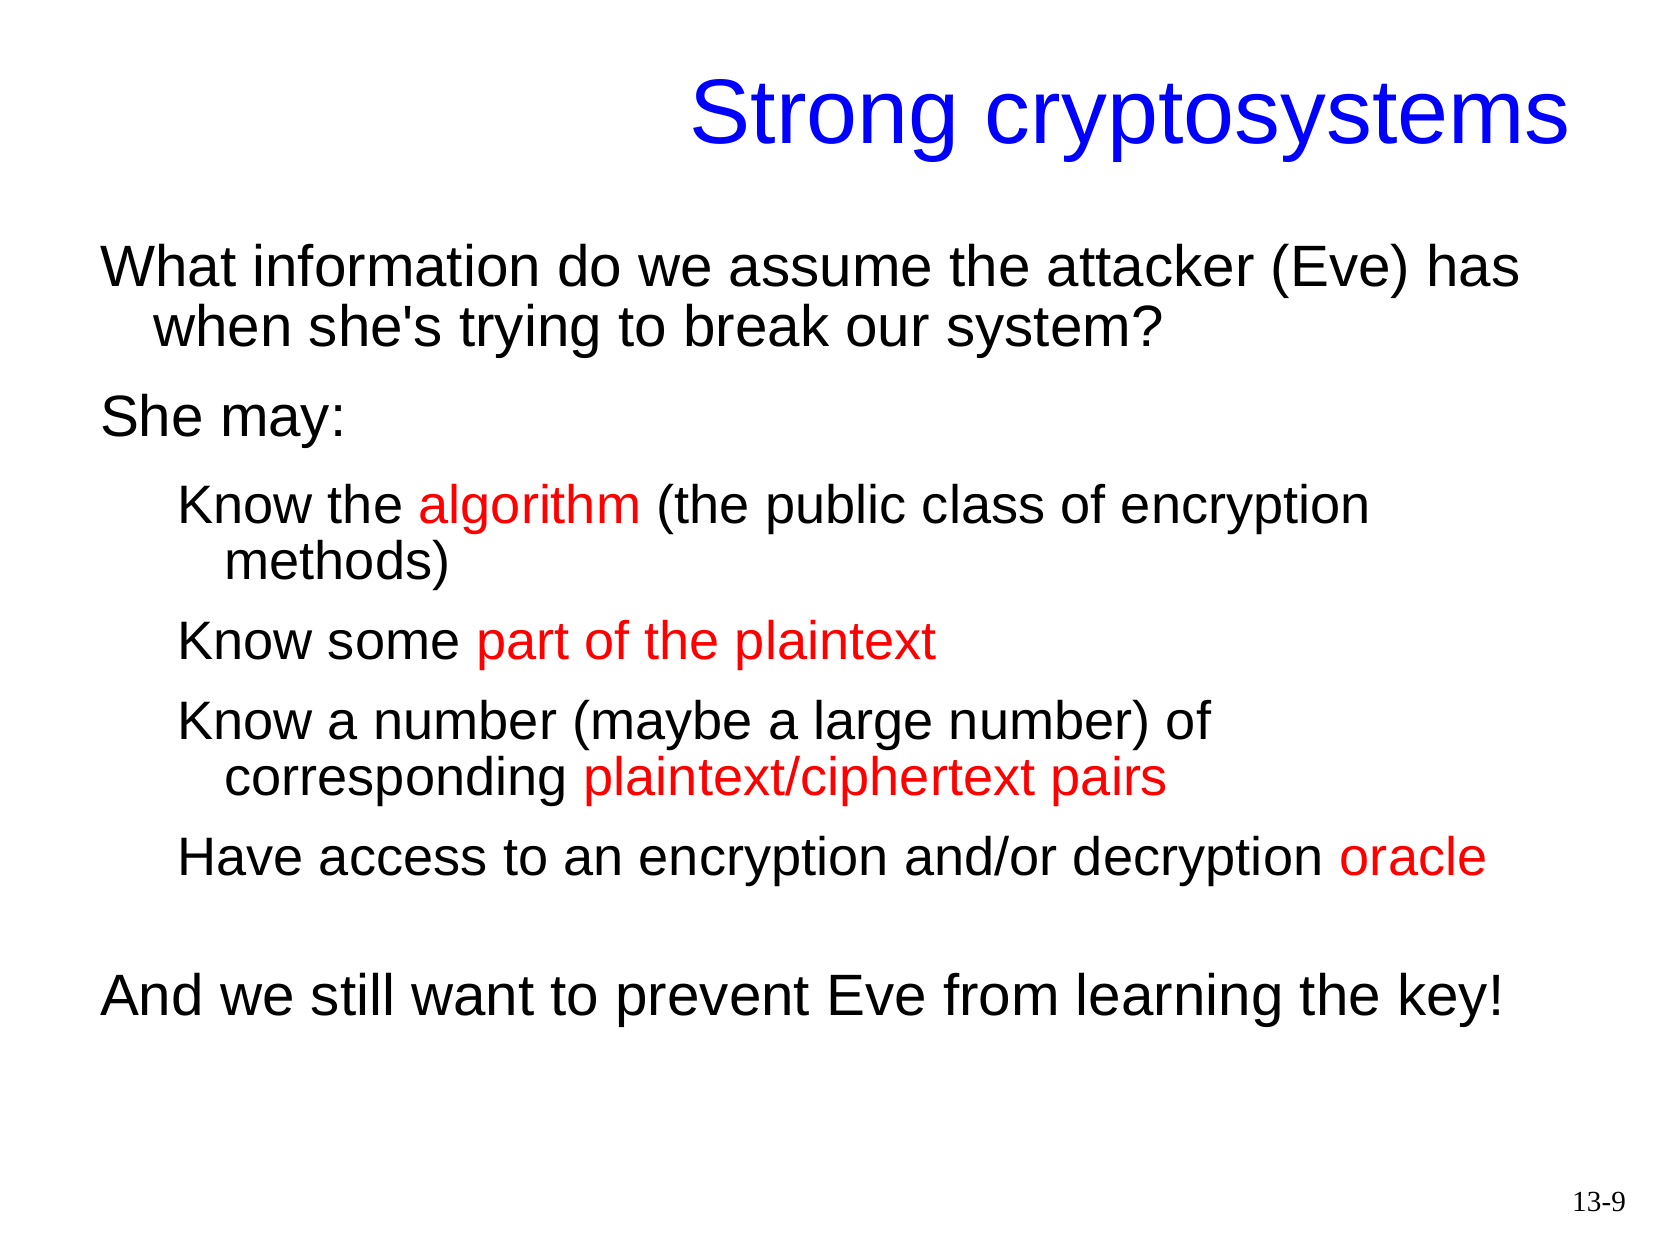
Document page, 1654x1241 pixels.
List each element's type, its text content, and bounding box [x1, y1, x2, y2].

title Strong cryptosystems [84, 18, 1573, 211]
list What information do we assume the attacker (Eve) has when she's trying to break our system? She may: Know the algorithm (the public class of encryption methods) Know some part of the plaintext Know a number (maybe a large number) of corresponding plaintext/ciphertext pairs Have access to an encryption and/or decryption oracle And we still want to prevent Eve from learning the key! [82, 237, 1571, 1156]
